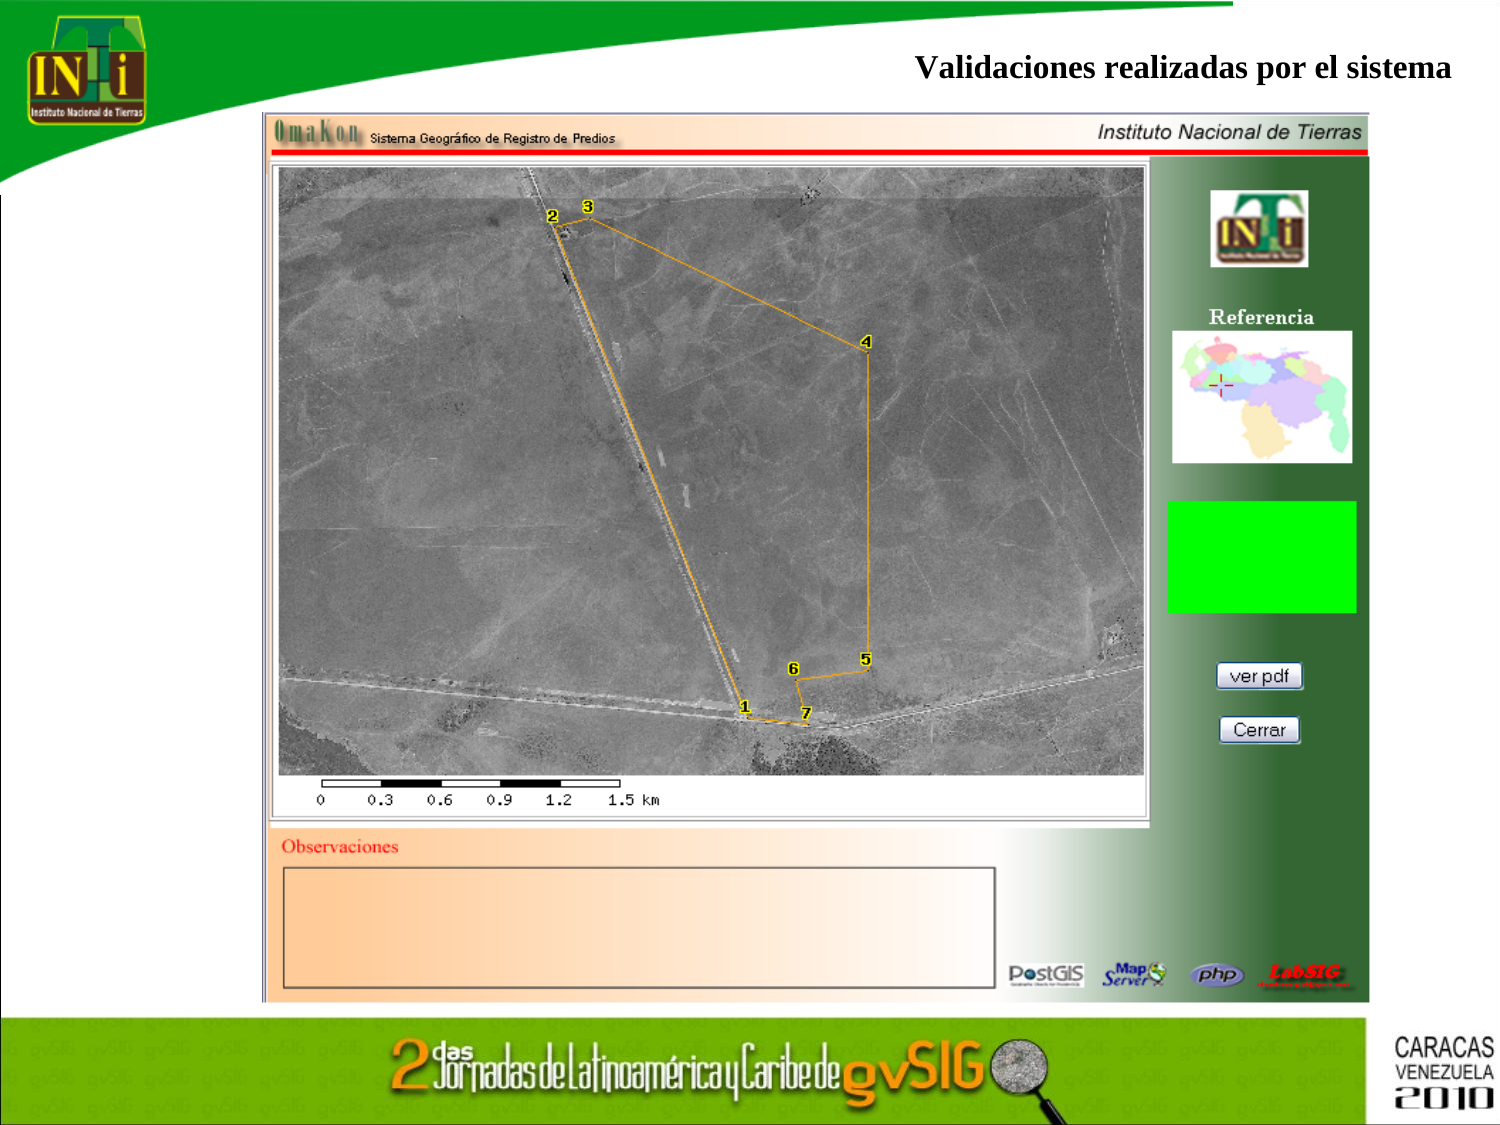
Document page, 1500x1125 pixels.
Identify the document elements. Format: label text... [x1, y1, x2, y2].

picture [0, 0, 1500, 1125]
text_box Validaciones realizadas por el sistema [899, 37, 1468, 93]
